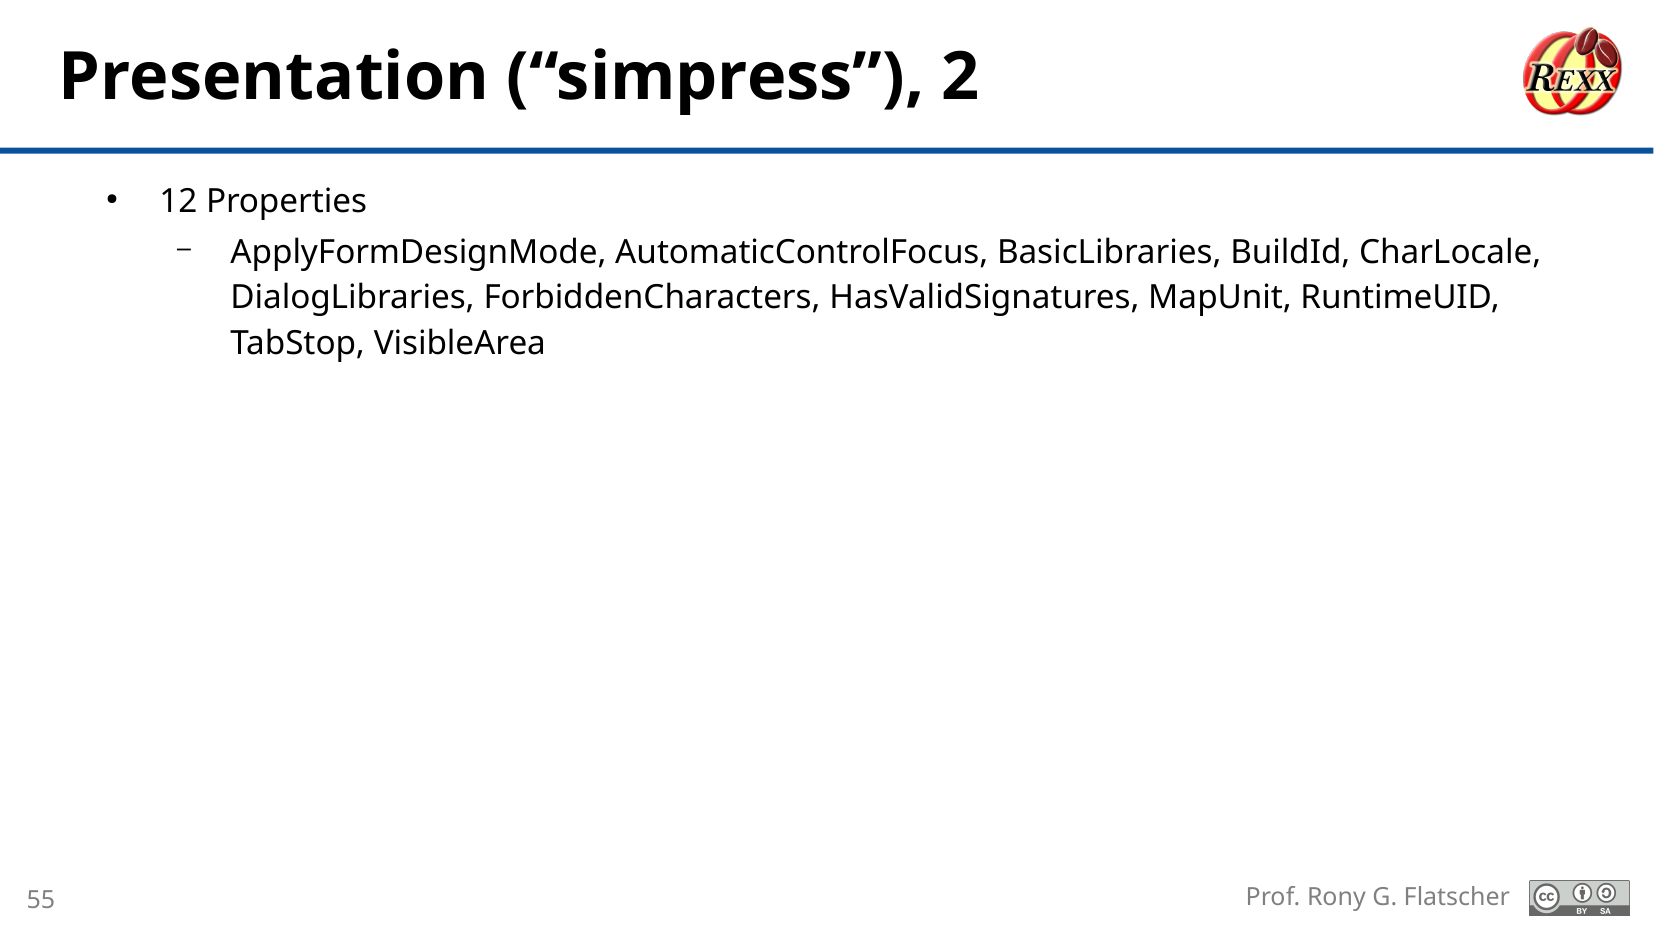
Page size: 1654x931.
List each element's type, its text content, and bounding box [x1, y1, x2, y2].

list 12 Properties ApplyFormDesignMode, AutomaticControlFocus, BasicLibraries, BuildId, CharLocale, DialogLibraries, ForbiddenCharacters, HasValidSignatures, MapUnit, RuntimeUID, TabStop, VisibleArea [88, 177, 1577, 857]
title Presentation (“simpress”), 2 [0, 0, 1625, 148]
